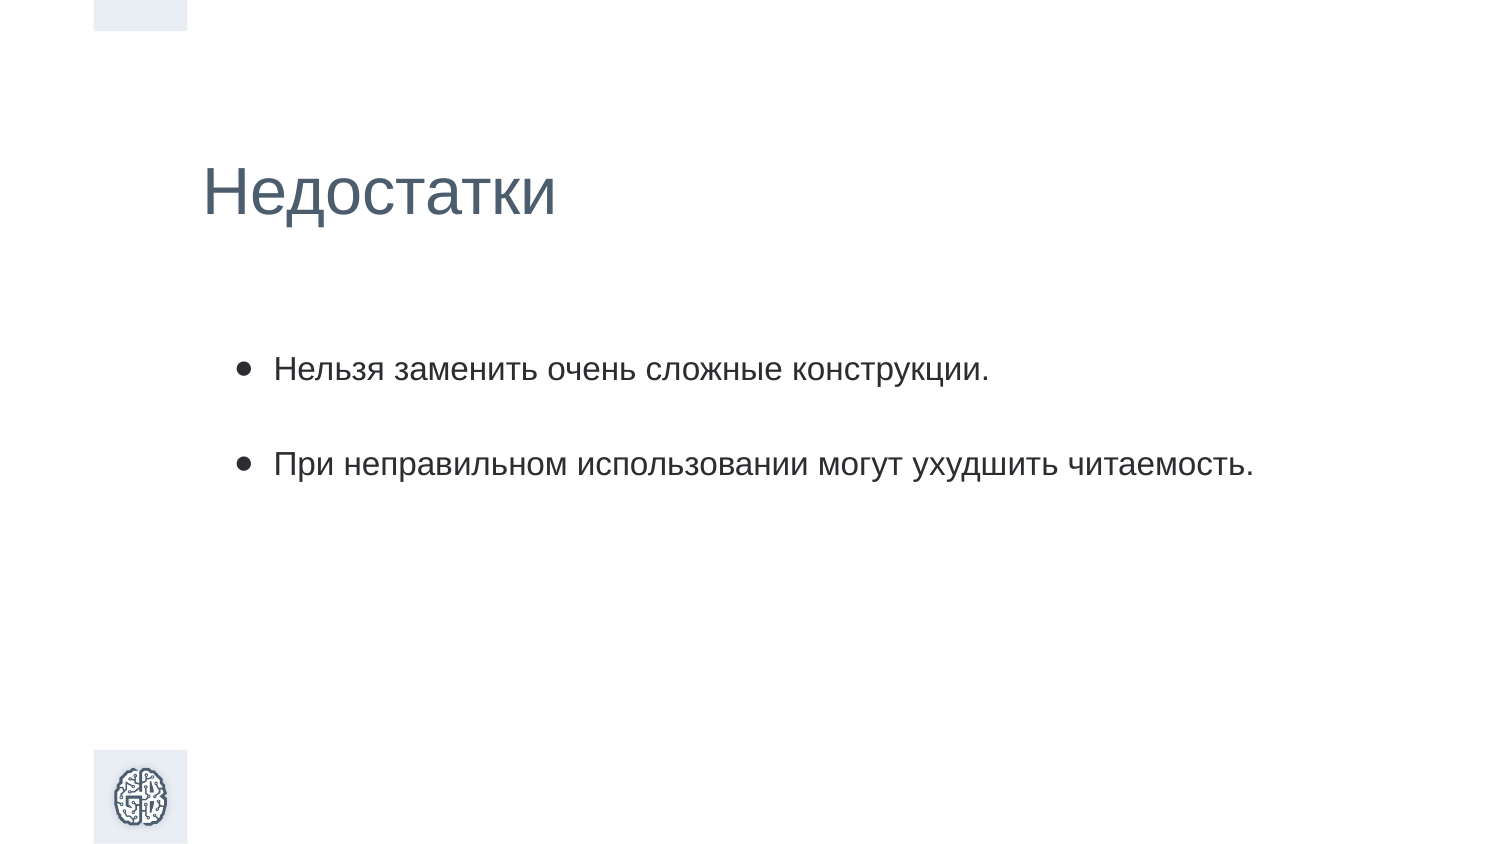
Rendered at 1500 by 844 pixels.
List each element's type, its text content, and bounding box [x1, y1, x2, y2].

text_box Нельзя заменить очень сложные конструкции. [187, 321, 1313, 394]
text_box Недостатки [187, 93, 1312, 282]
picture [106, 760, 175, 834]
text_box При неправильном использовании могут ухудшить читаемость. [187, 396, 1434, 509]
